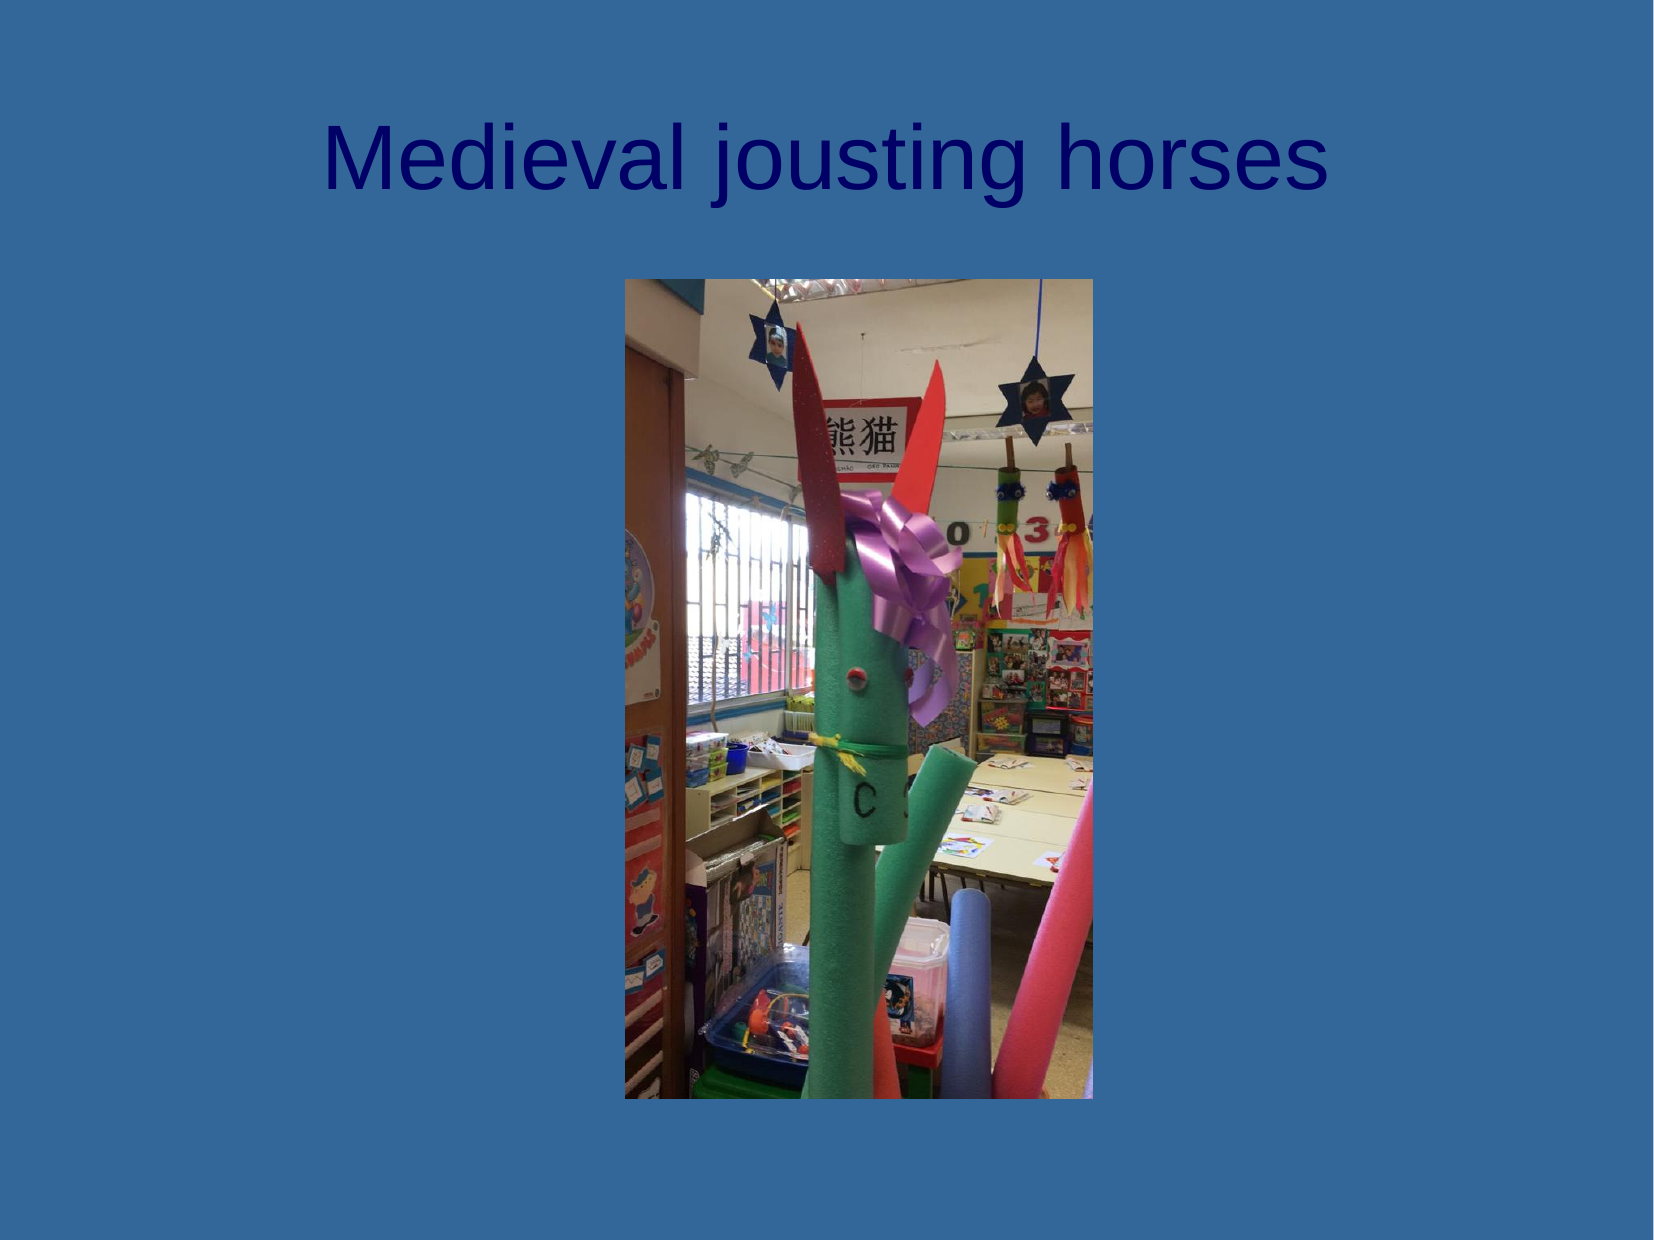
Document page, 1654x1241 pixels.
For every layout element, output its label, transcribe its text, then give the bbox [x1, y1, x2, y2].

title Medieval jousting horses [82, 49, 1571, 257]
picture [625, 279, 1093, 1099]
